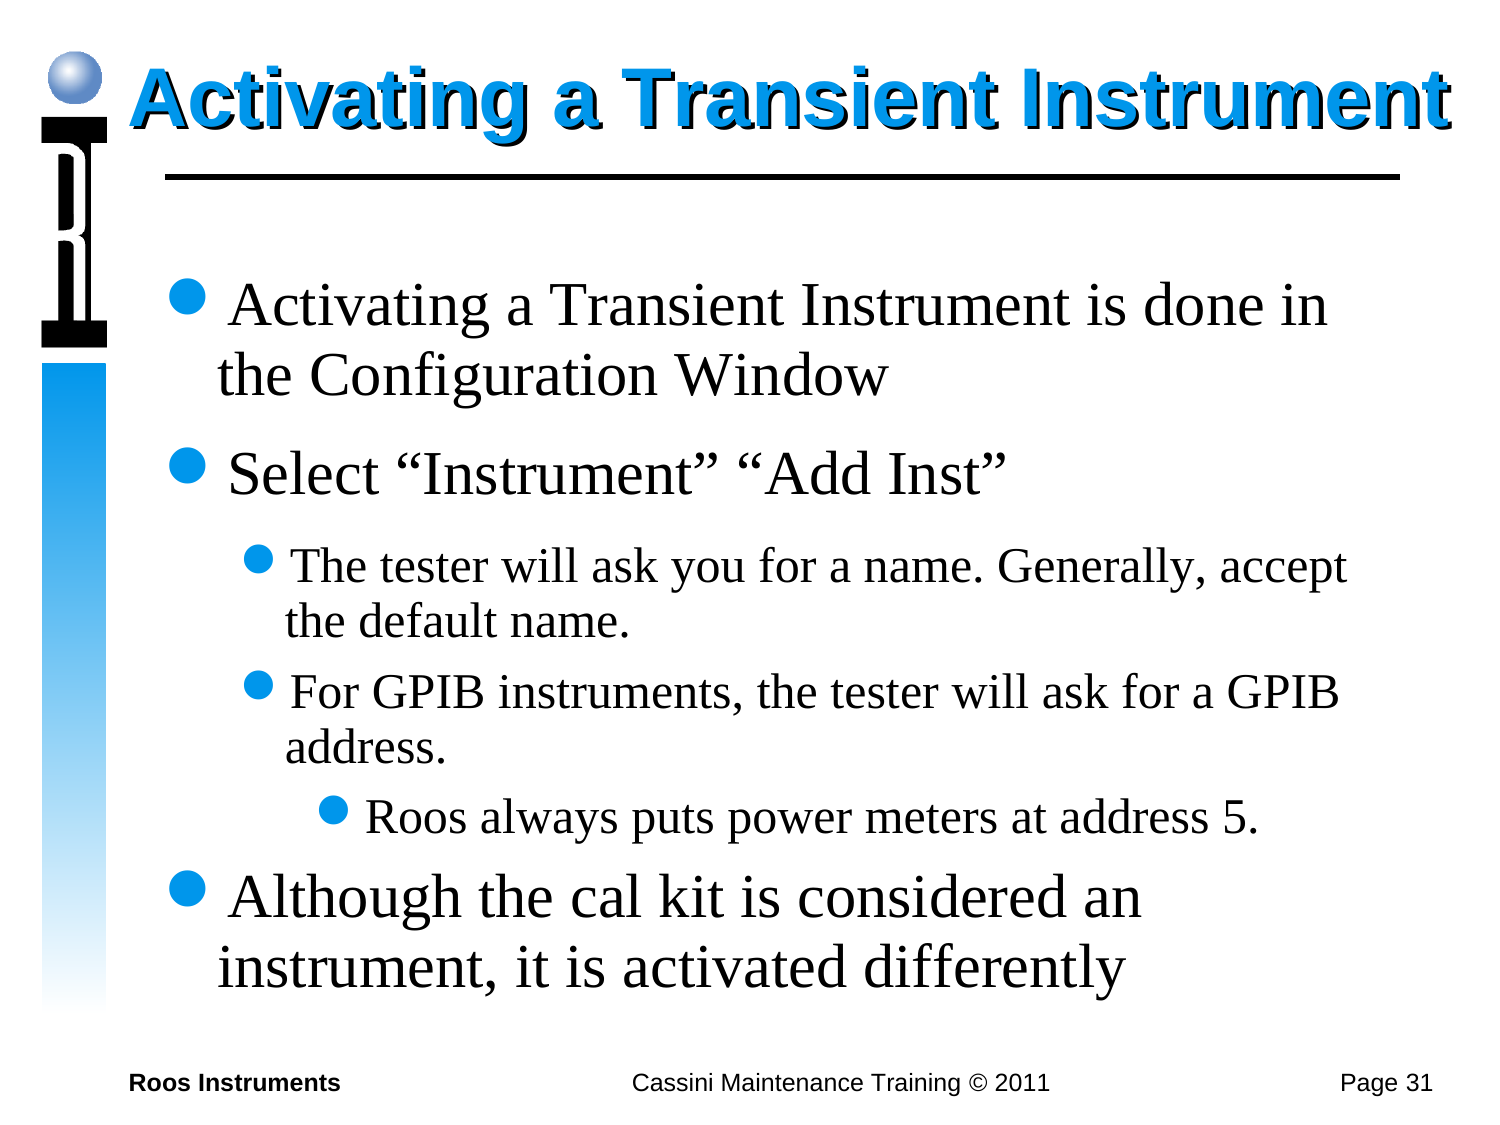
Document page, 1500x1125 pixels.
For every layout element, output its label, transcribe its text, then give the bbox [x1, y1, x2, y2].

title Activating a Transient Instrument [112, 43, 1500, 152]
list Activating a Transient Instrument is done in the Configuration Window Select “Instrument” “Add Inst” The tester will ask you for a name. Generally, accept the default name. For GPIB instruments, the tester will ask for a GPIB address. Roos always puts power meters at address 5. Although the cal kit is considered an instrument, it is activated differently [150, 262, 1426, 1017]
